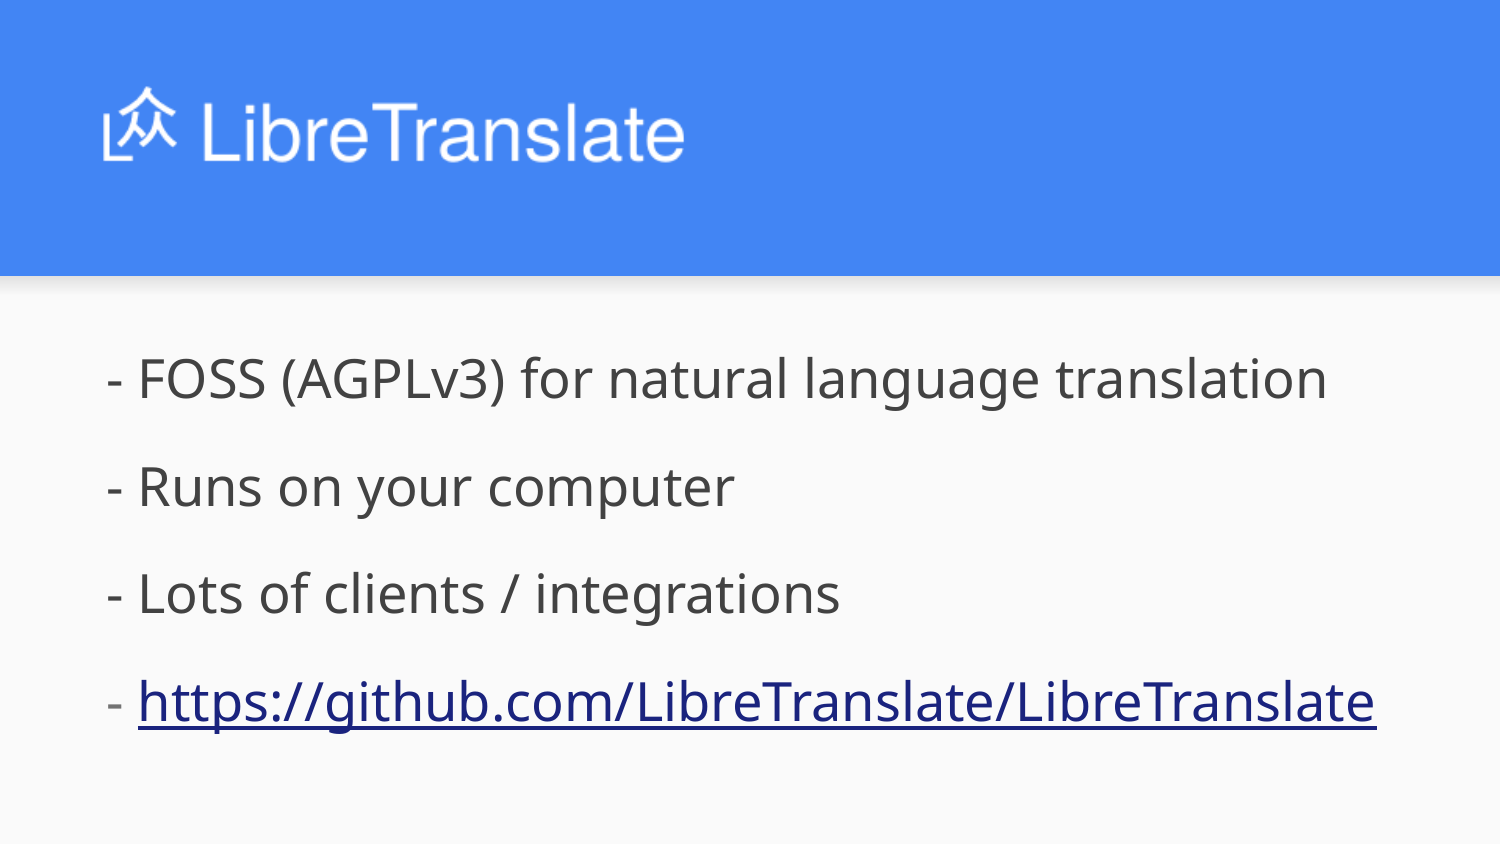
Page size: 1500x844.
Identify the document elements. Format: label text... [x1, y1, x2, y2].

picture [77, 71, 720, 196]
list - FOSS (AGPLv3) for natural language translation - Runs on your computer - Lots of clients / integrations - https://github.com/LibreTranslate/LibreTranslate [77, 314, 1427, 760]
